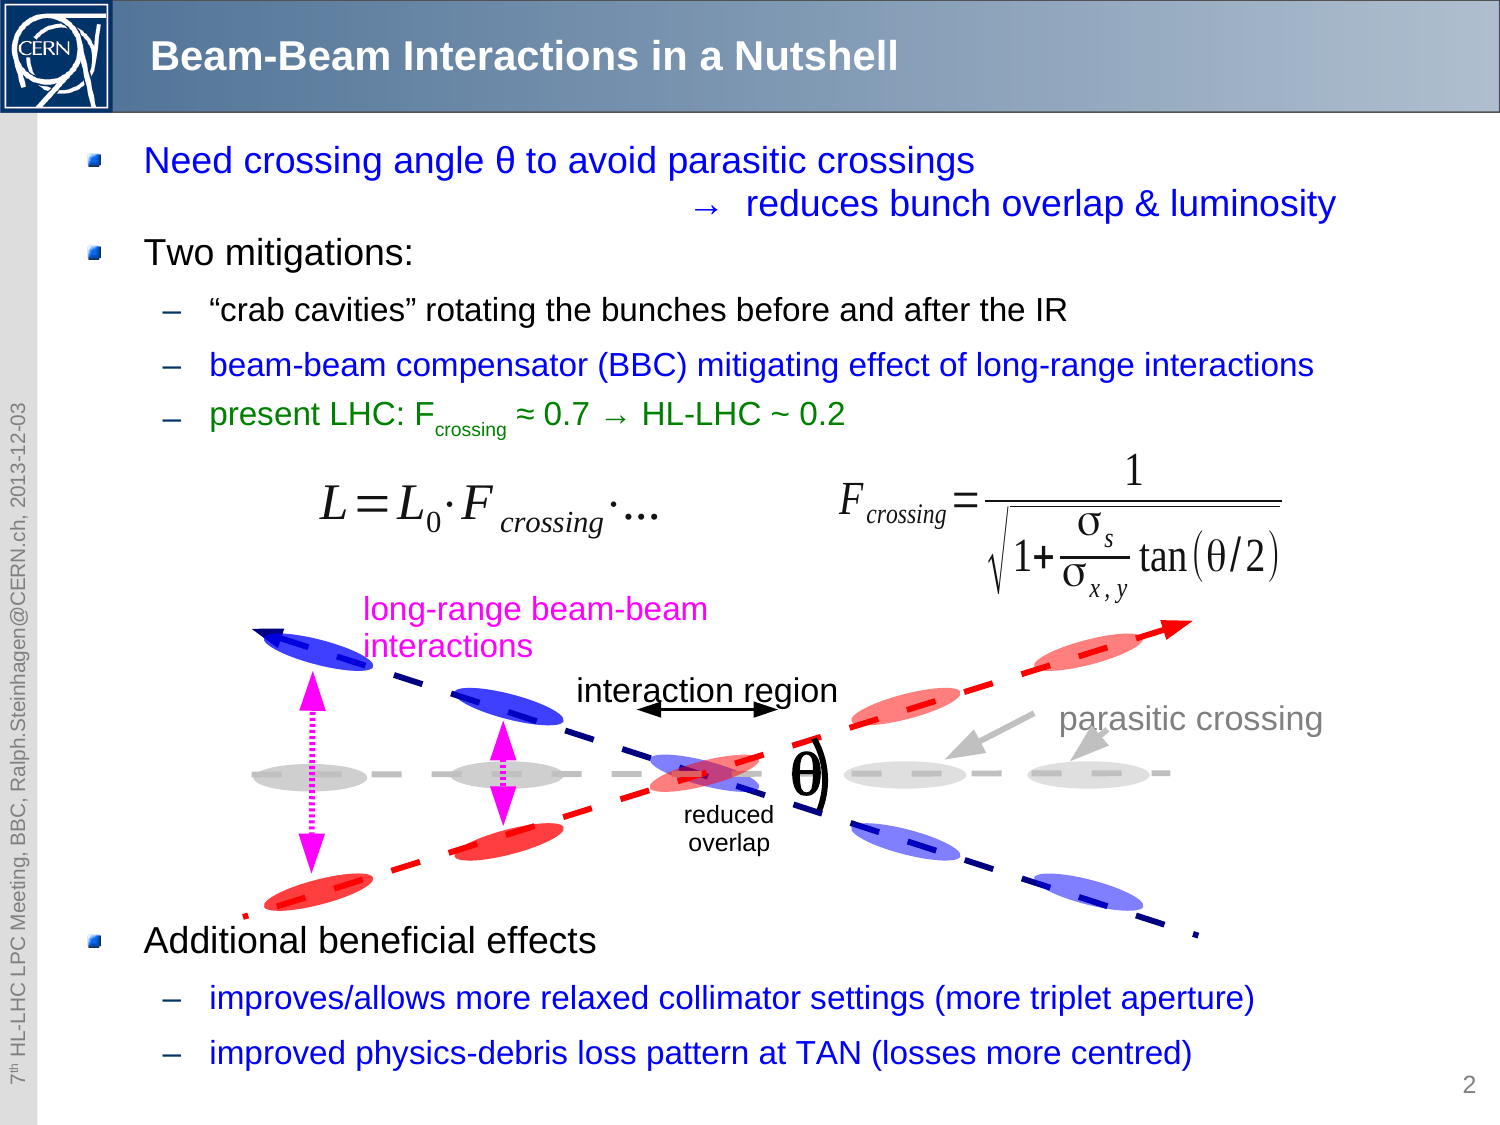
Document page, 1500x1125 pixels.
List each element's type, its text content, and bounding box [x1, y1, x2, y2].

list Need crossing angle θ to avoid parasitic crossings → reduces bunch overlap & luminosity Two mitigations: “crab cavities” rotating the bunches before and after the IR beam-beam compensator (BBC) mitigating effect of long-range interactions present LHC: Fcrossing ≈ 0.7 → HL-LHC ~ 0.2 Additional beneficial effects improves/allows more relaxed collimator settings (more triplet aperture) improved physics-debris loss pattern at TAN (losses more centred) [87, 137, 1438, 1072]
text_box [1034, 873, 1144, 911]
picture [0, 0, 113, 113]
text_box [454, 823, 564, 861]
chart [303, 474, 674, 539]
text_box [1027, 761, 1150, 789]
title Beam-Beam Interactions in a Nutshell [149, 0, 1200, 113]
text_box [264, 633, 348, 671]
text_box [264, 873, 373, 911]
chart [826, 443, 1294, 605]
text_box [450, 761, 564, 789]
text_box [1034, 633, 1143, 671]
text_box [454, 687, 564, 726]
text_box [253, 764, 368, 792]
text_box long-range beam-beam interactions [348, 583, 734, 672]
